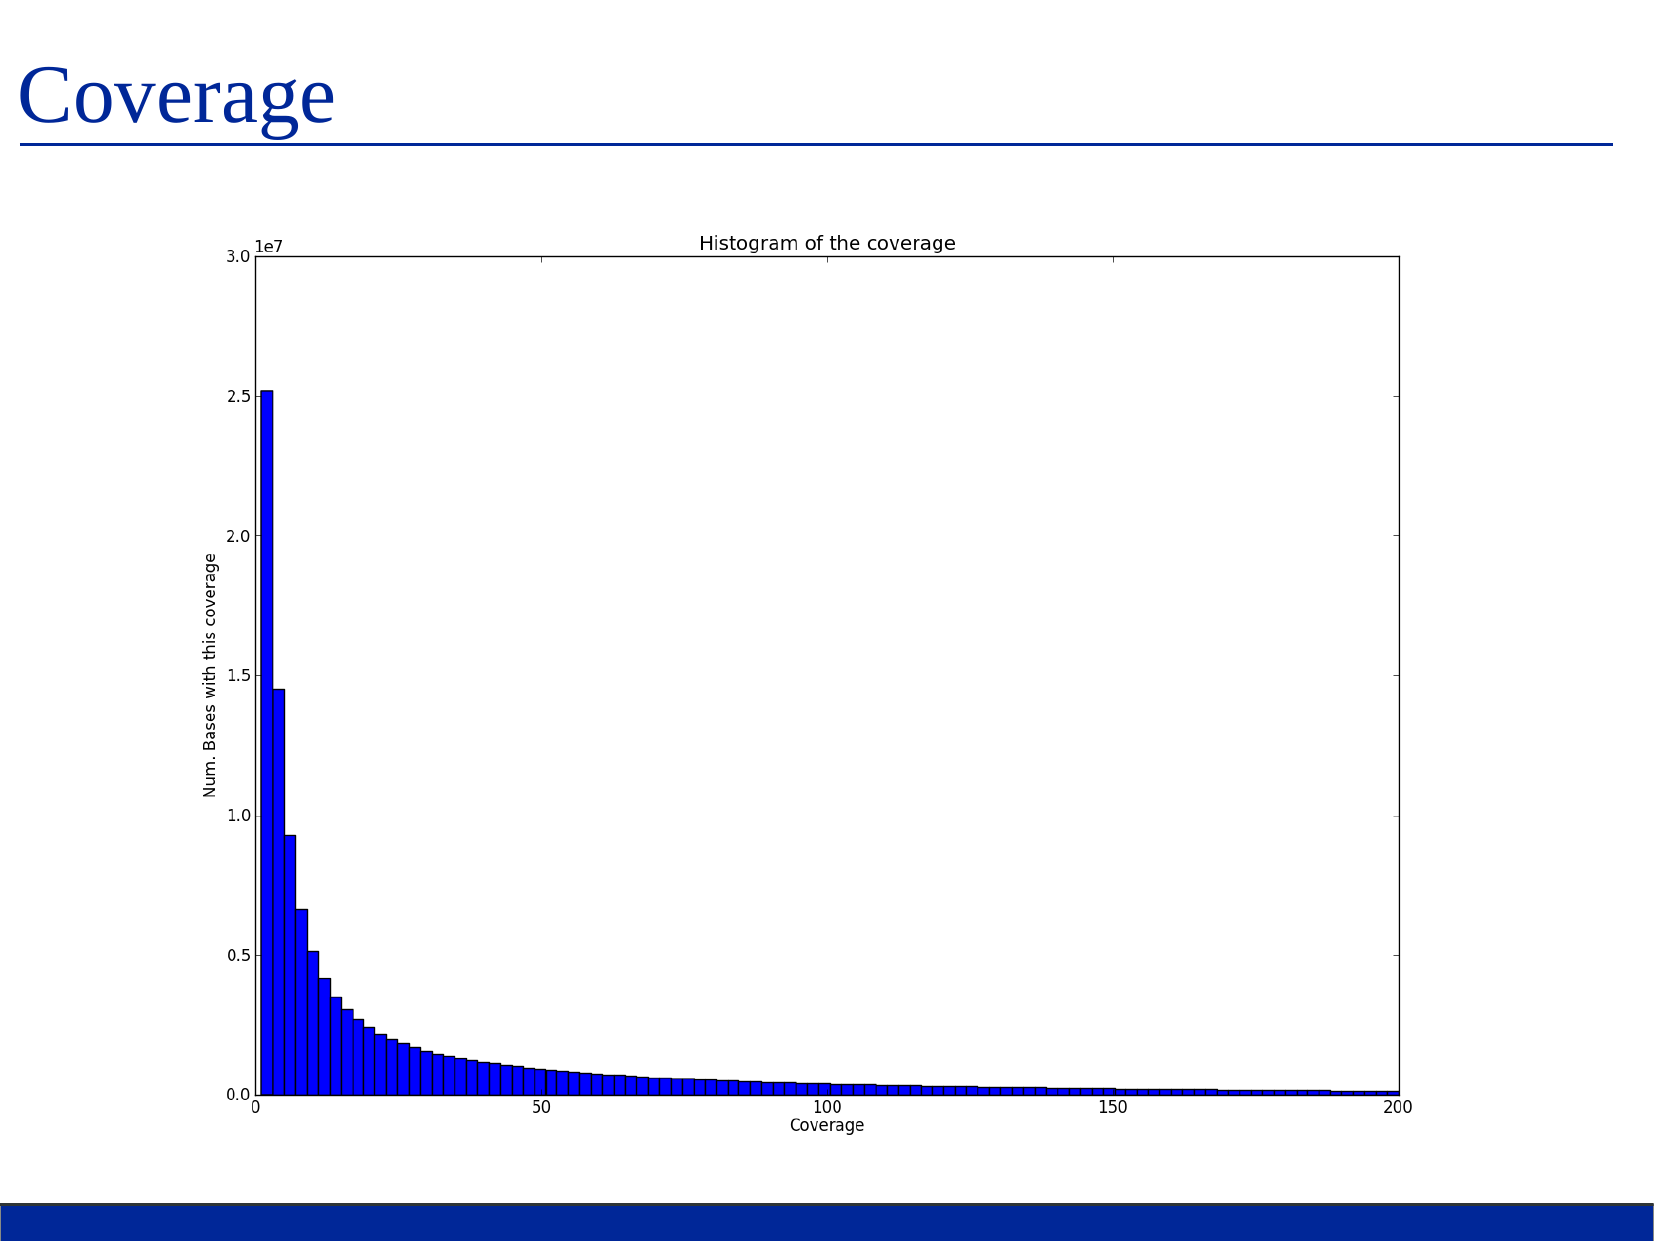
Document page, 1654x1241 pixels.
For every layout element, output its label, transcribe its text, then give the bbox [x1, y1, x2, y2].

picture [112, 151, 1541, 1199]
title Coverage [17, 0, 1589, 198]
